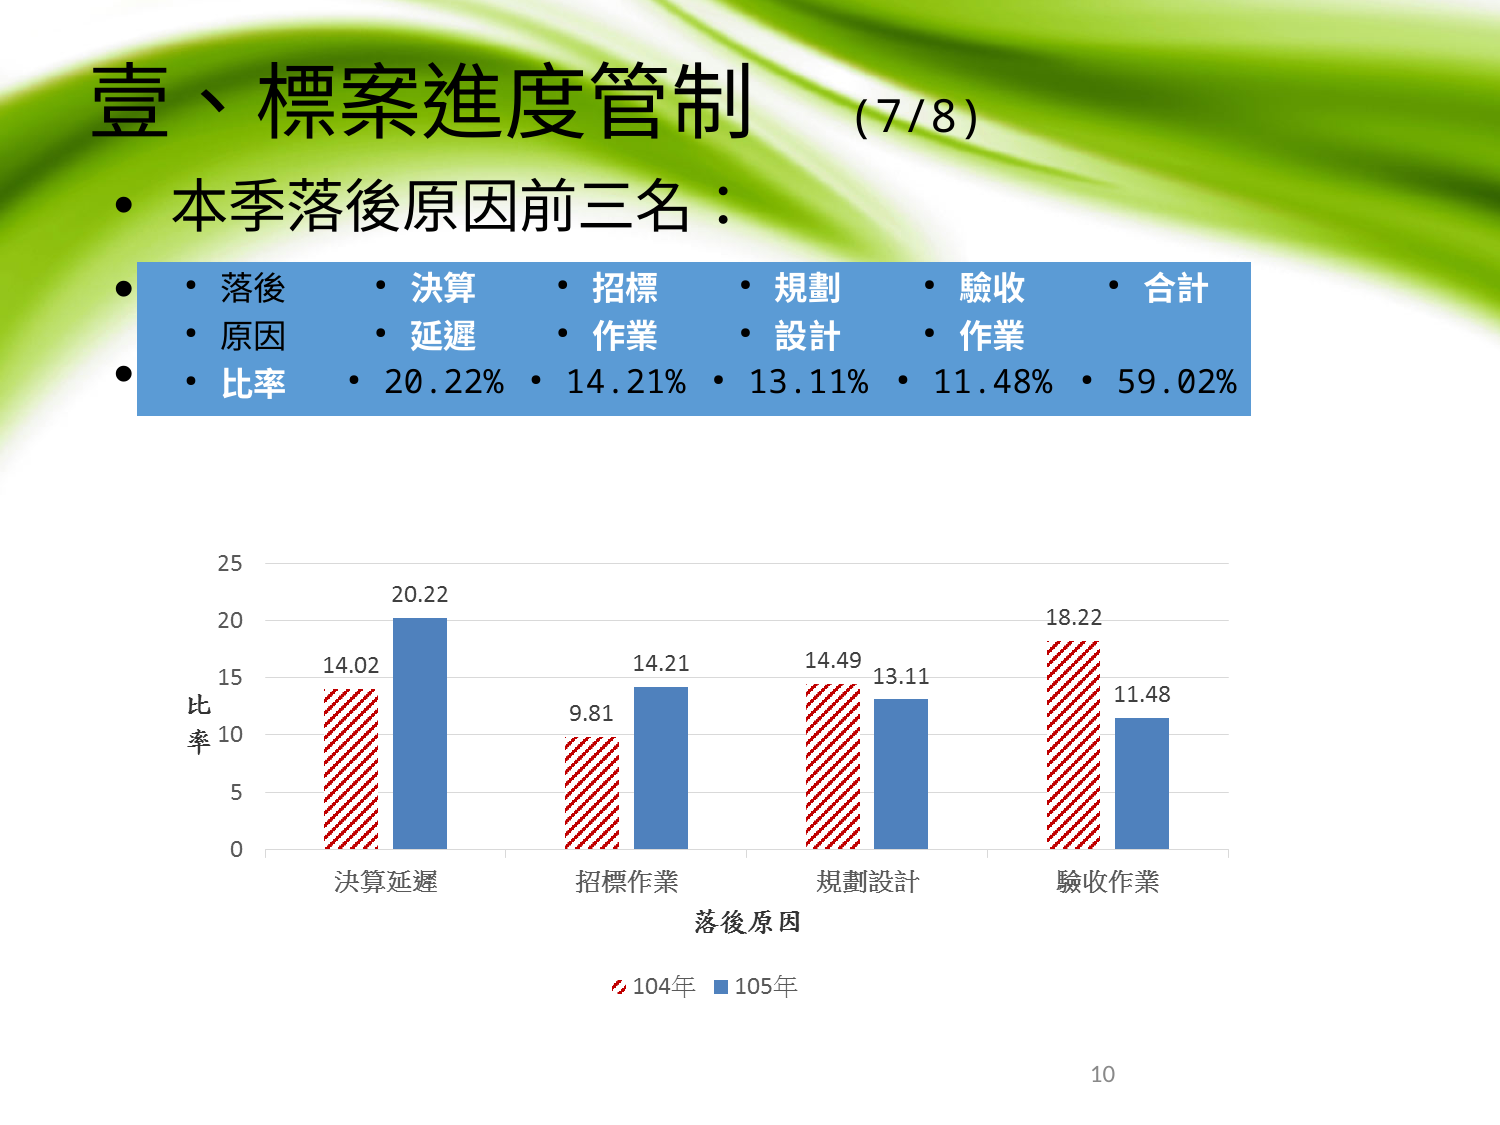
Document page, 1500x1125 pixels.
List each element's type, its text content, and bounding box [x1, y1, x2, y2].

table_cell 比率 [137, 358, 334, 416]
table_cell 14.21% [517, 358, 698, 416]
text_box [1074, 1042, 1500, 1125]
text_box 壹、標案進度管制 (7/8) [73, 36, 1150, 162]
table_header 招標 作業 [517, 262, 698, 358]
table_header 規劃 設計 [698, 262, 883, 358]
table_header 合計 [1067, 262, 1251, 358]
table_cell 20.22% [334, 358, 517, 416]
table_cell 13.11% [698, 358, 883, 416]
chart [140, 529, 1260, 1030]
table_cell 59.02% [1067, 358, 1251, 416]
list 本季落後原因前三名： [98, 161, 1175, 863]
table_cell 11.48% [883, 358, 1067, 416]
table_header 驗收 作業 [883, 262, 1067, 358]
table_header 決算 延遲 [334, 262, 517, 358]
table_header 落後 原因 [137, 262, 334, 358]
